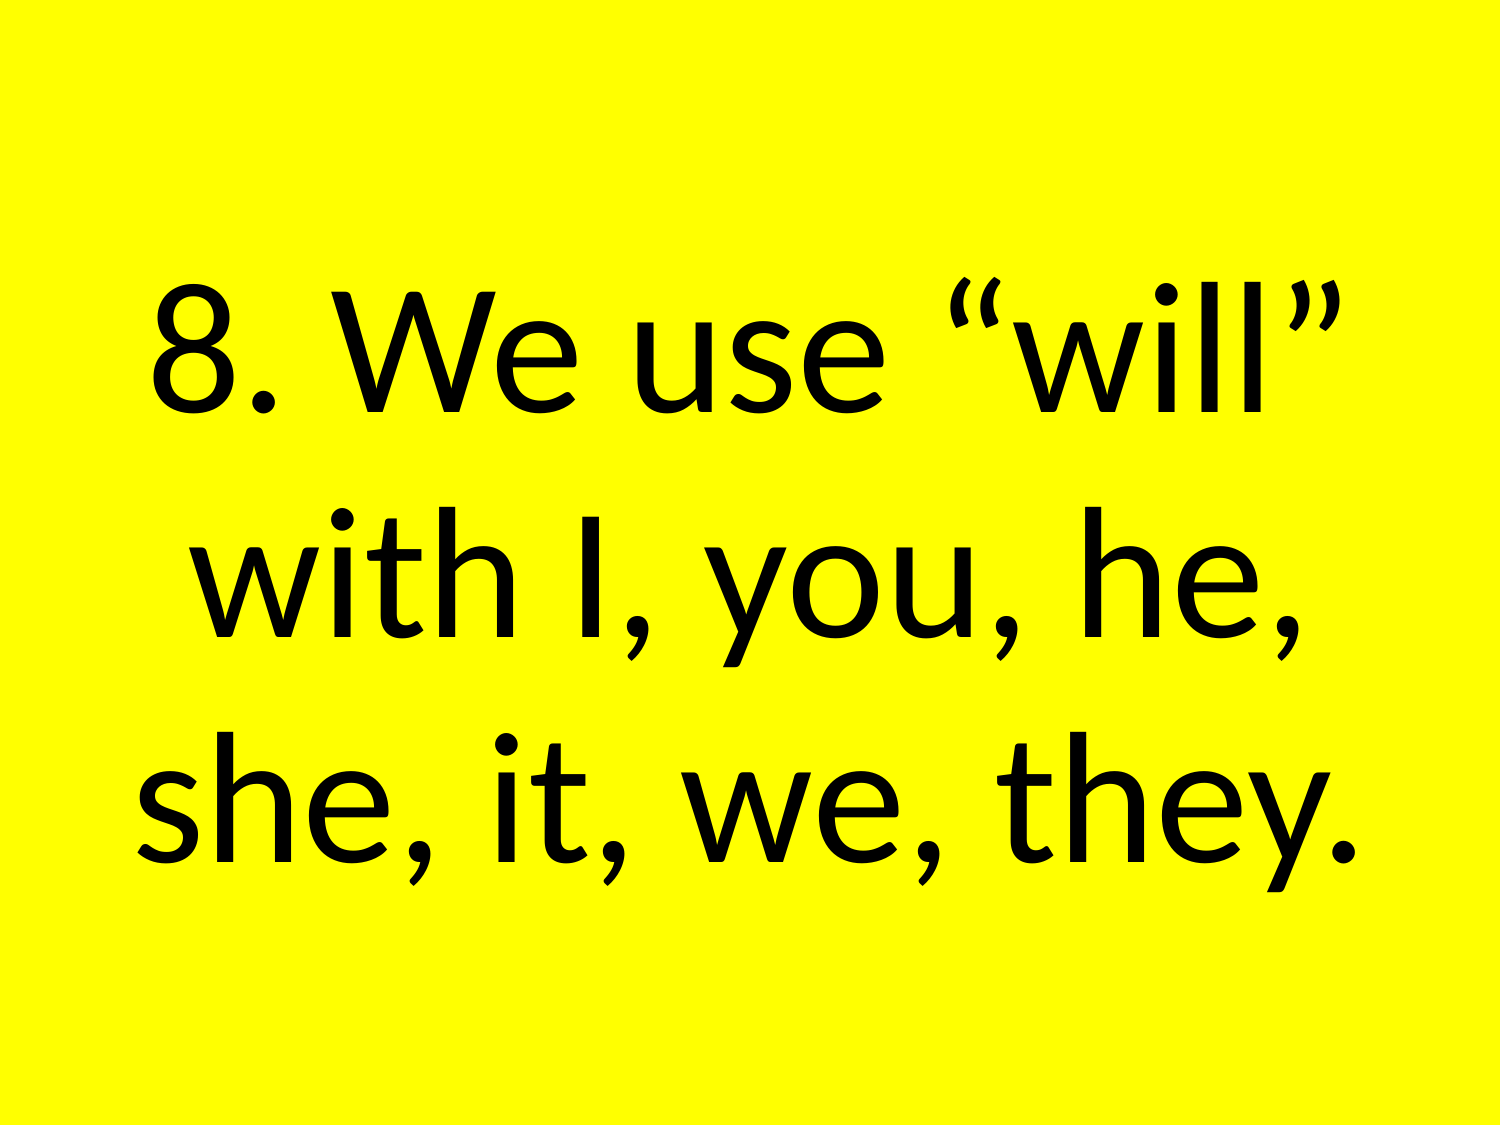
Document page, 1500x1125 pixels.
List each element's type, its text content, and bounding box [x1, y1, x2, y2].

title 8. We use “will” with I, you, he, she, it, we, they. [0, 0, 1500, 1125]
